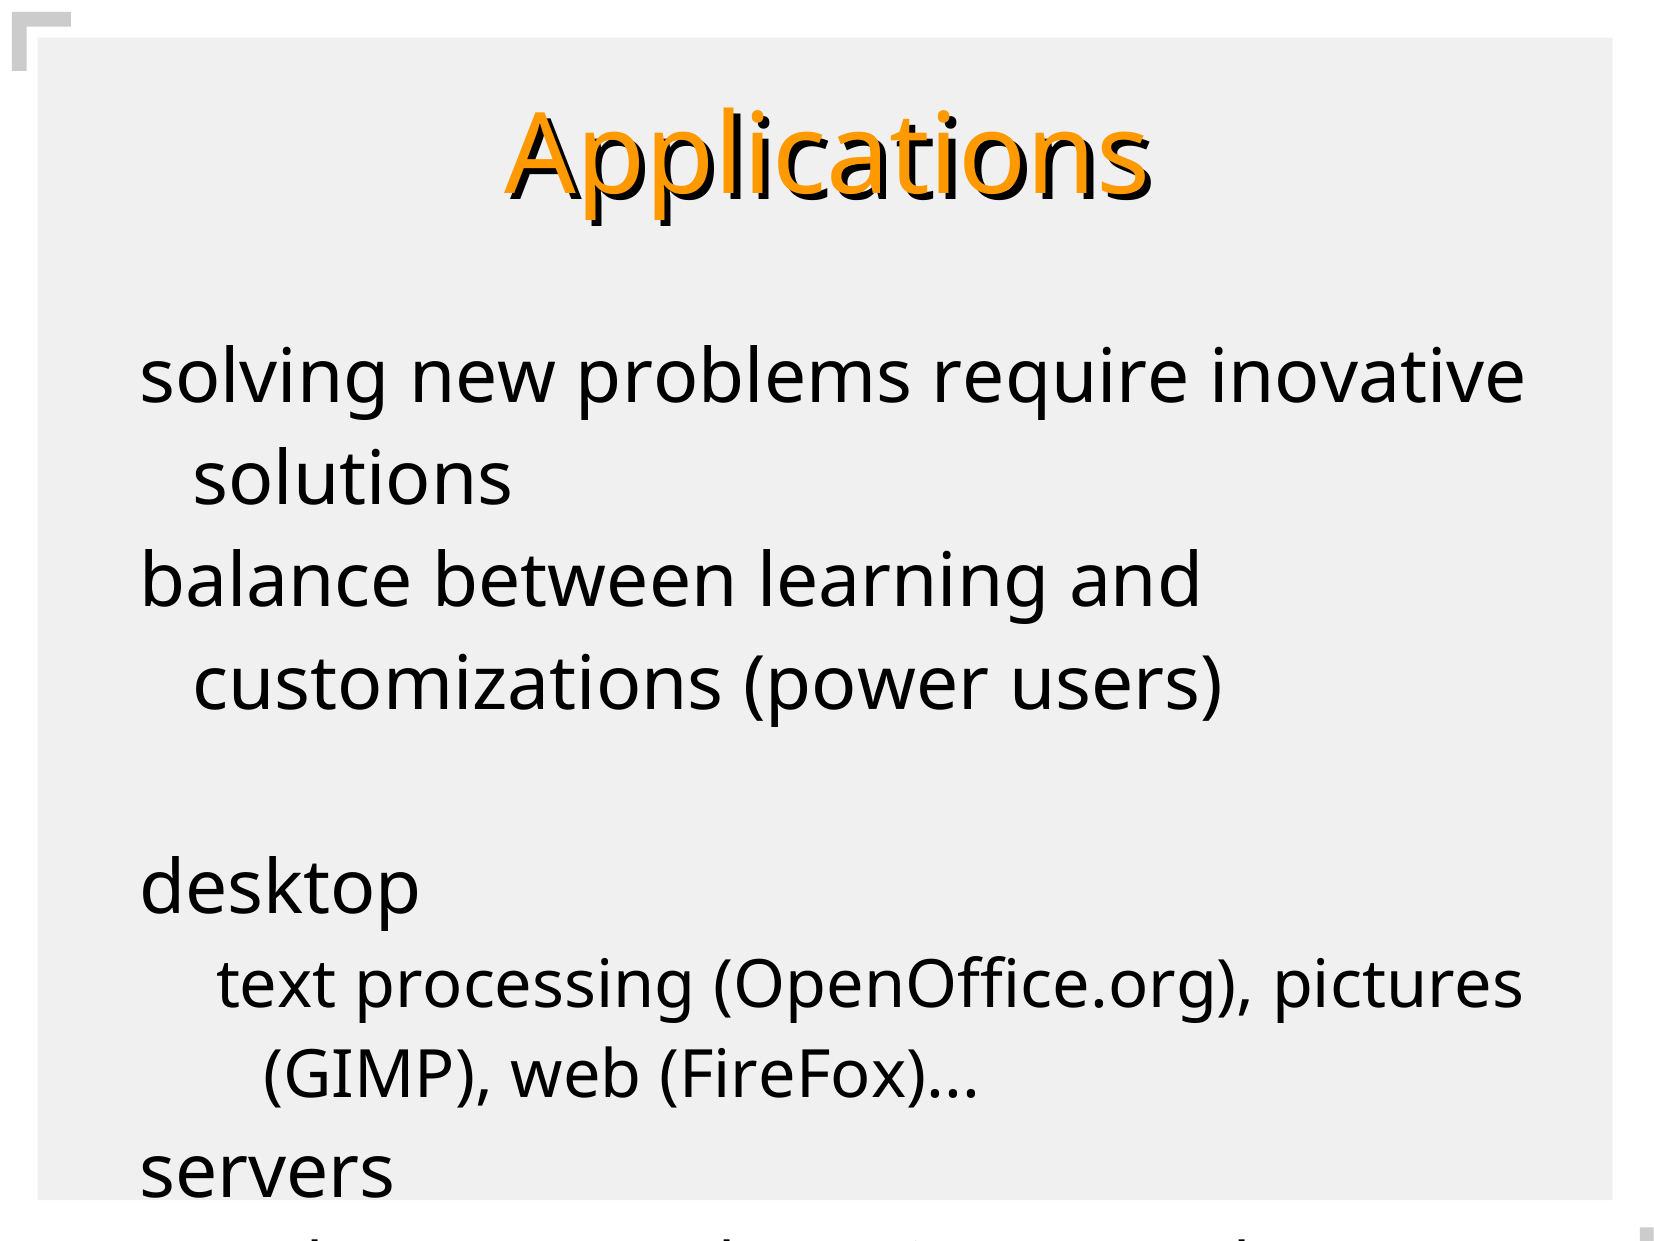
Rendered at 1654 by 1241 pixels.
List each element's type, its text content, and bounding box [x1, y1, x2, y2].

list solving new problems require inovative solutions balance between learning and customizations (power users) desktop text processing (OpenOffice.org), pictures (GIMP), web (FireFox)... servers web servers, web services (Google) [121, 322, 1561, 1137]
title Applications [121, 46, 1534, 254]
